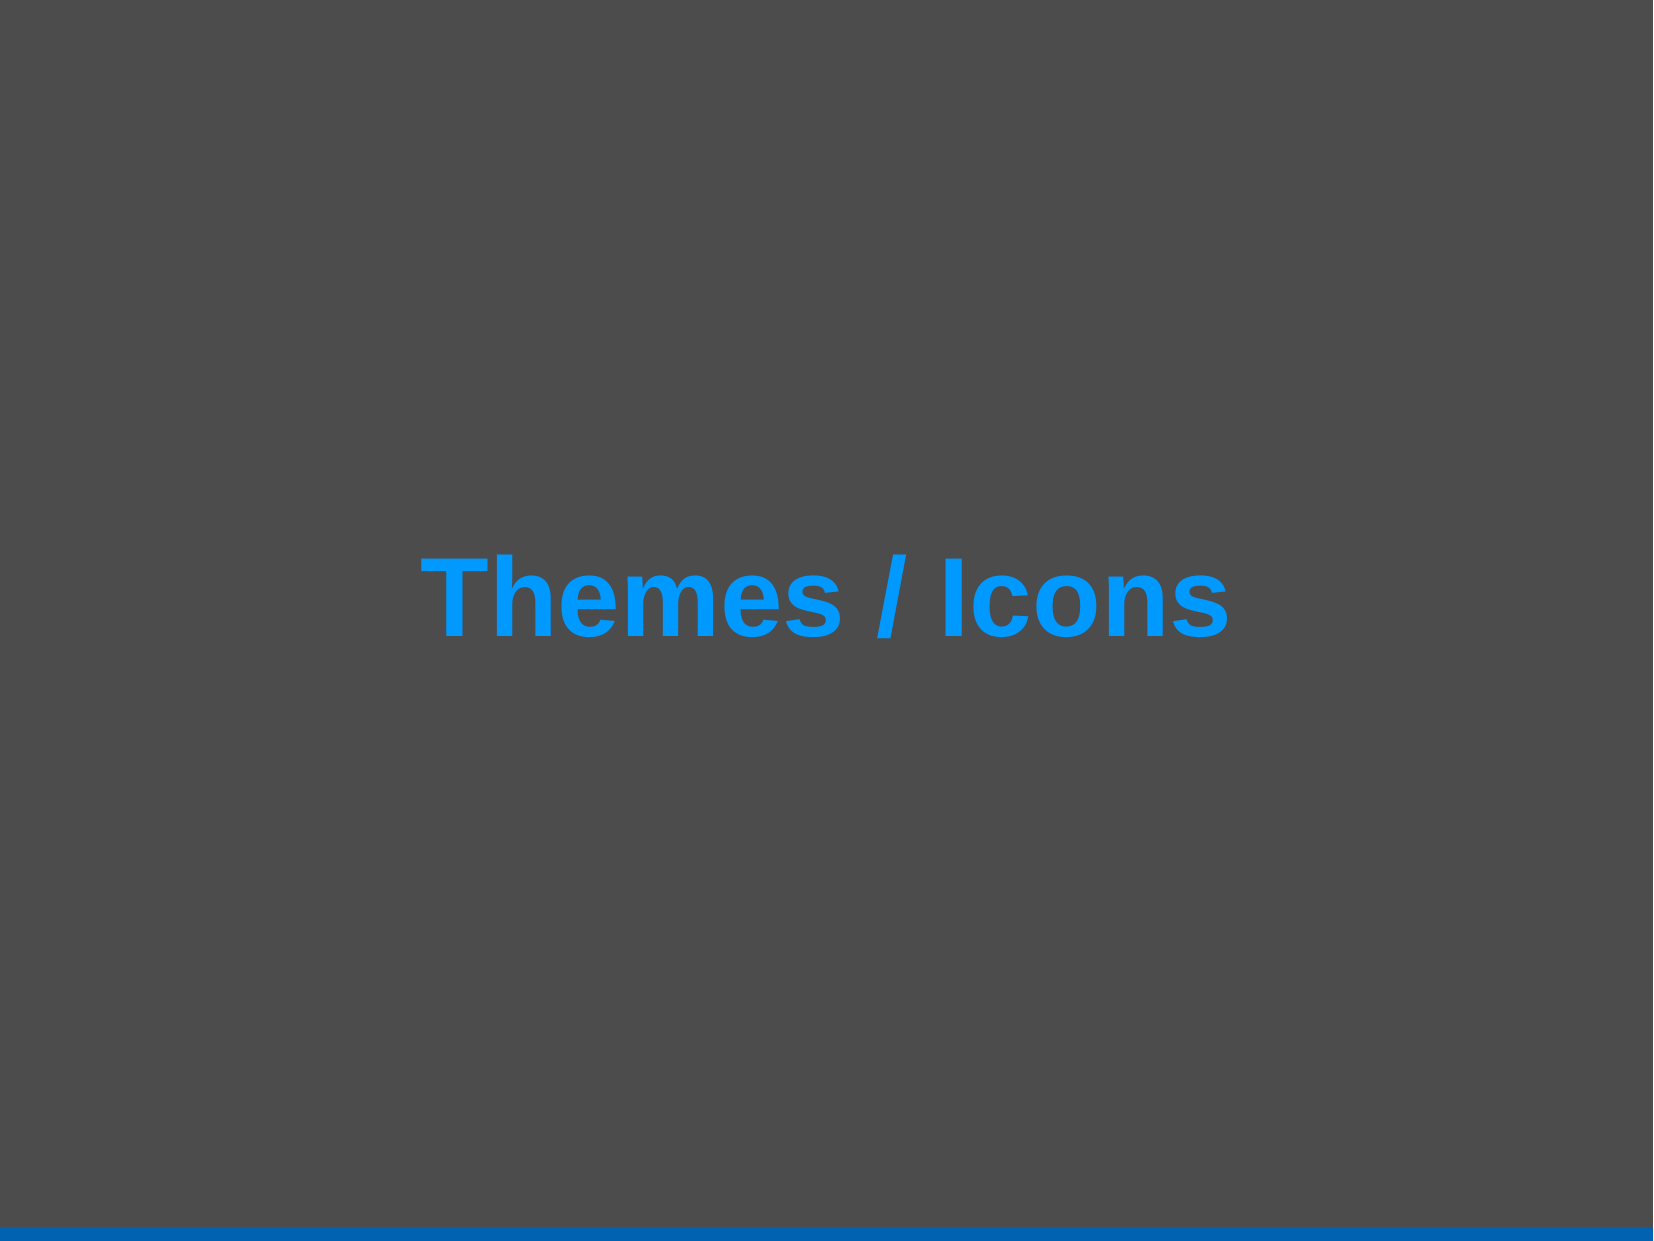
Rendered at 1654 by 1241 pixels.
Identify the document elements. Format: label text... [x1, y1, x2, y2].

title Themes / Icons [121, 32, 1533, 1163]
